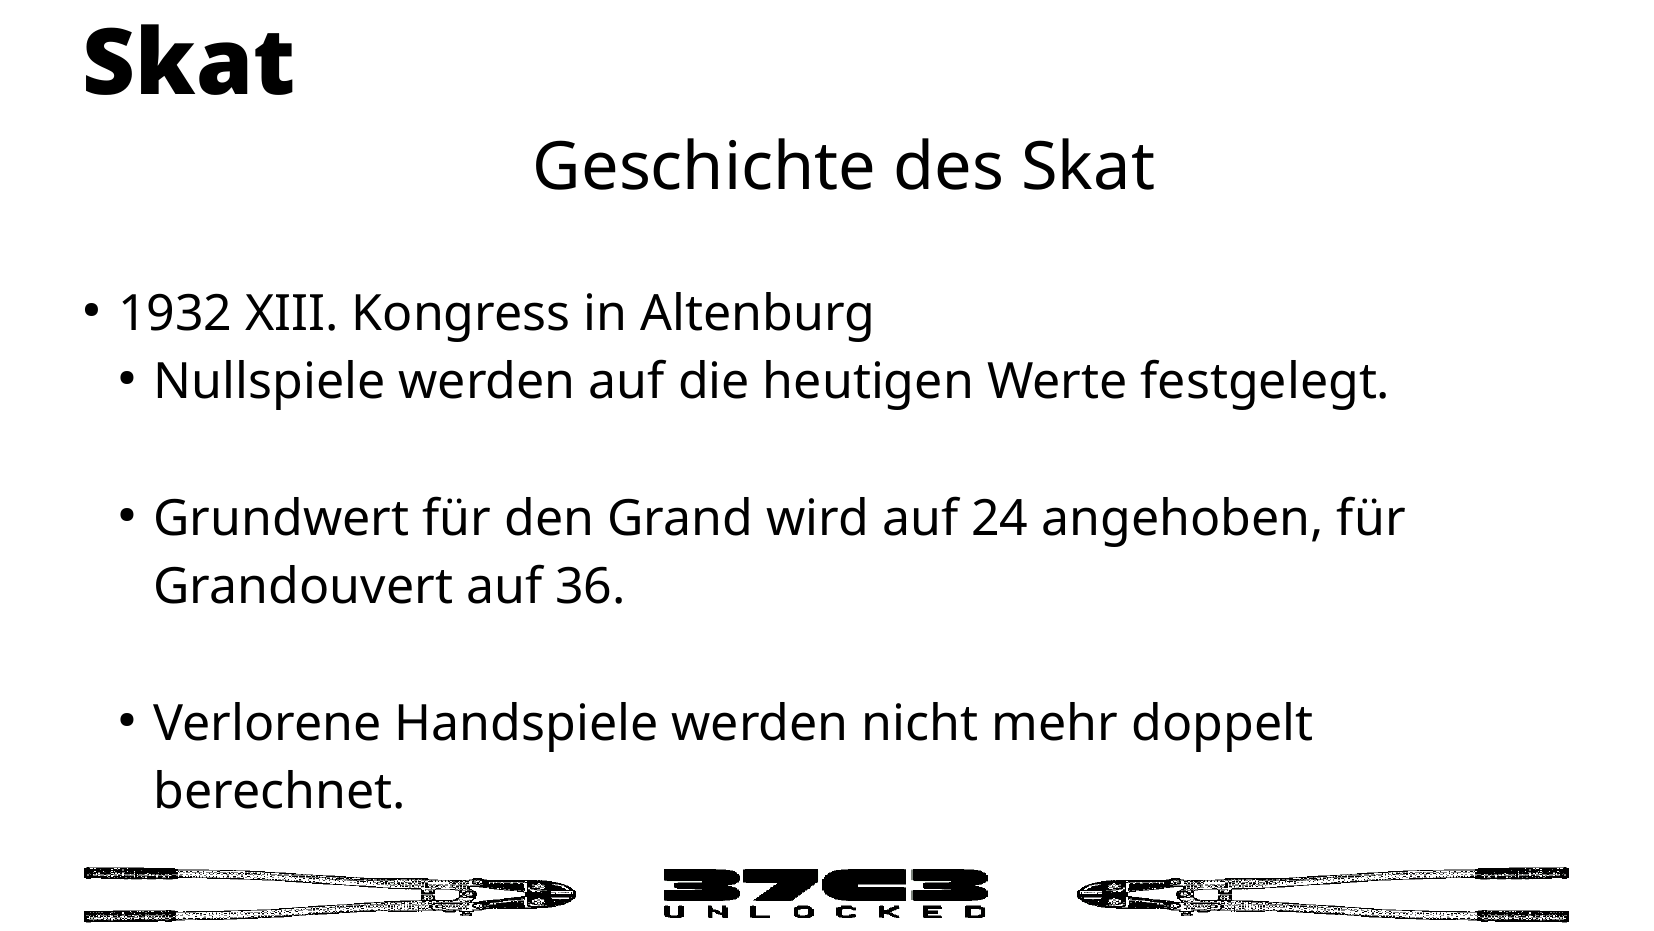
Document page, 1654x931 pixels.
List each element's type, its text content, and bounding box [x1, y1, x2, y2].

title Skat [82, 0, 1571, 118]
picture [0, 856, 1654, 931]
subtitle Geschichte des Skat 1932 XIII. Kongress in Altenburg Nullspiele werden auf die heutigen Werte festgelegt. Grundwert für den Grand wird auf 24 angehoben, für Grandouvert auf 36. Verlorene Handspiele werden nicht mehr doppelt berechnet. Bei offenen Spielen müssen alle 10 Karten offen hingelegt werden. [82, 118, 1571, 856]
